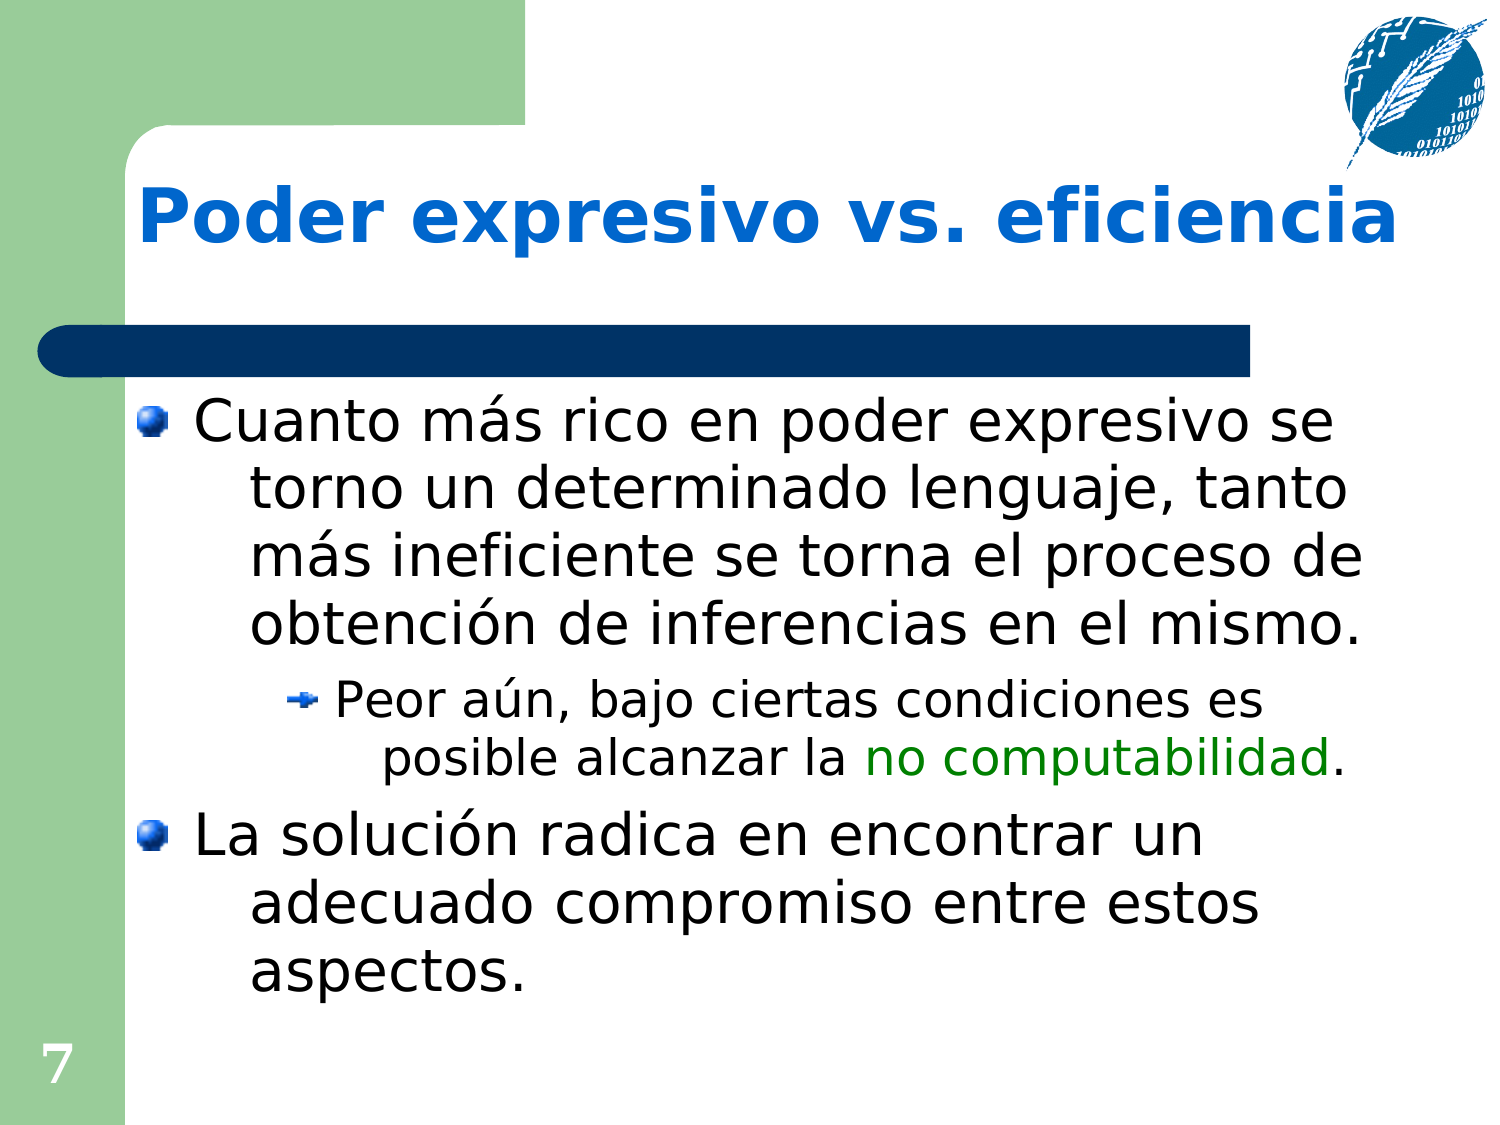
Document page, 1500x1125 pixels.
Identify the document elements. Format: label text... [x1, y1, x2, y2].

picture [1427, 138, 1431, 148]
picture [1416, 140, 1425, 149]
title Poder expresivo vs. eficiencia [136, 135, 1413, 302]
picture [1341, 15, 1487, 172]
picture [1433, 139, 1440, 147]
picture [1436, 127, 1450, 136]
list Cuanto más rico en poder expresivo se torno un determinado lenguaje, tanto más ineficiente se torna el proceso de obtención de inferencias en el mismo. Peor aún, bajo ciertas condiciones es posible alcanzar la no computabilidad. La solución radica en encontrar un adecuado compromiso entre estos aspectos. [137, 387, 1400, 1058]
